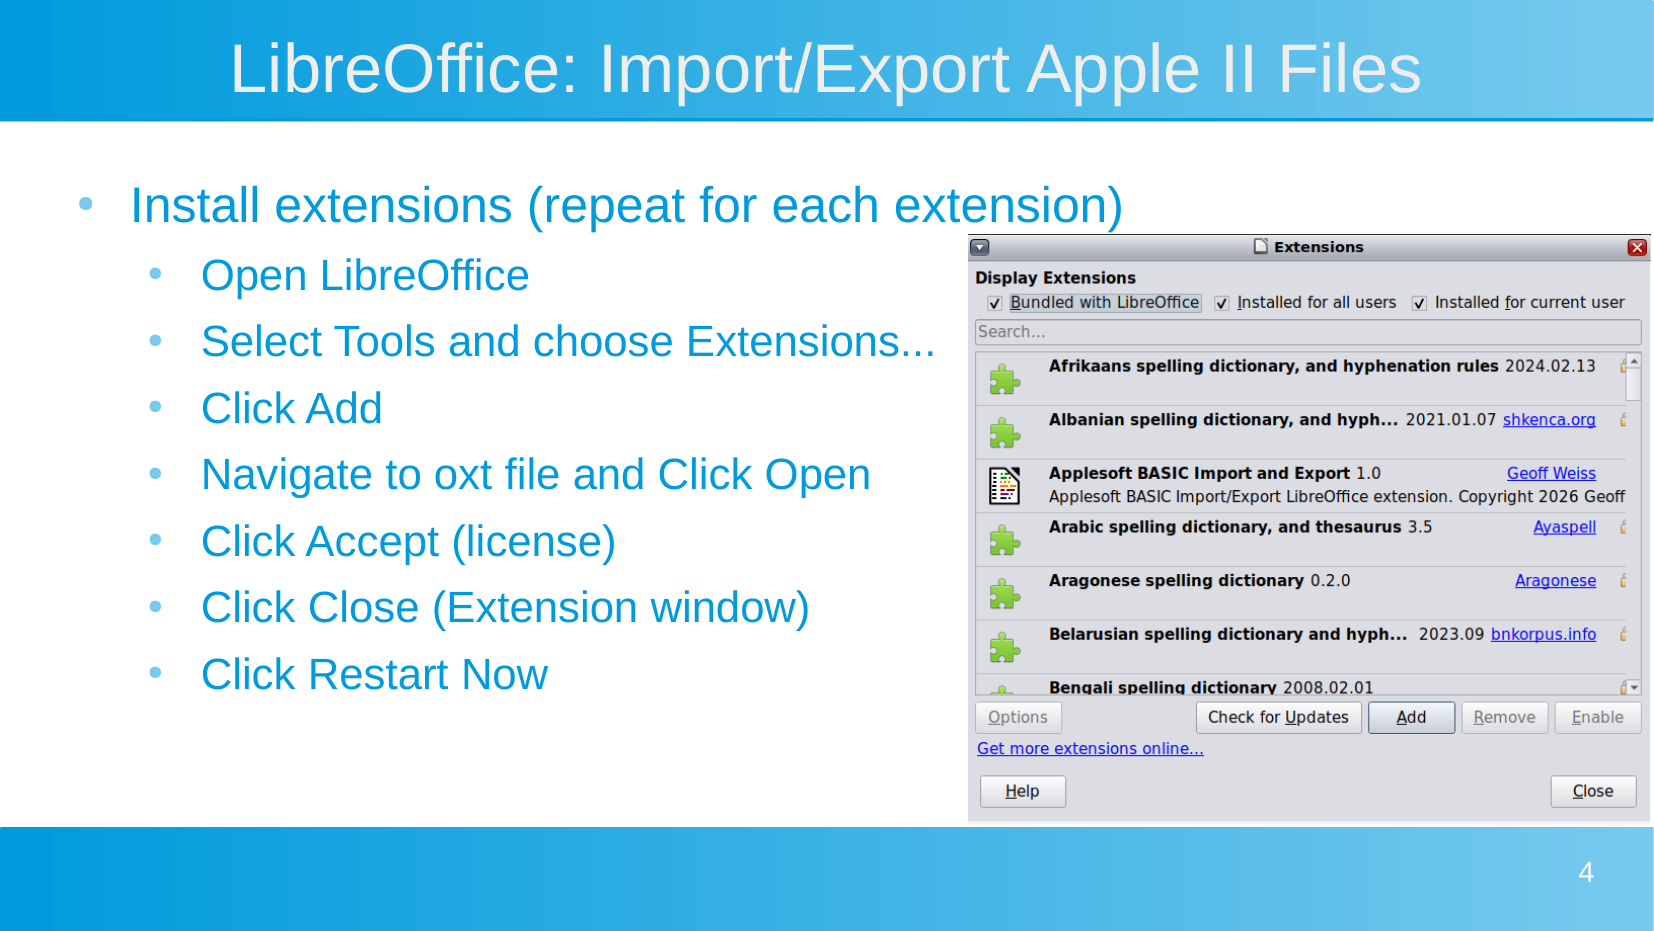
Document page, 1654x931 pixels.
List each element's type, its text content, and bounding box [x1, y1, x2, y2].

picture [968, 234, 1651, 826]
list Install extensions (repeat for each extension) Open LibreOffice Select Tools and choose Extensions... Click Add Navigate to oxt file and Click Open Click Accept (license) Click Close (Extension window) Click Restart Now [59, 177, 1595, 768]
title LibreOffice: Import/Export Apple II Files [59, 29, 1595, 108]
